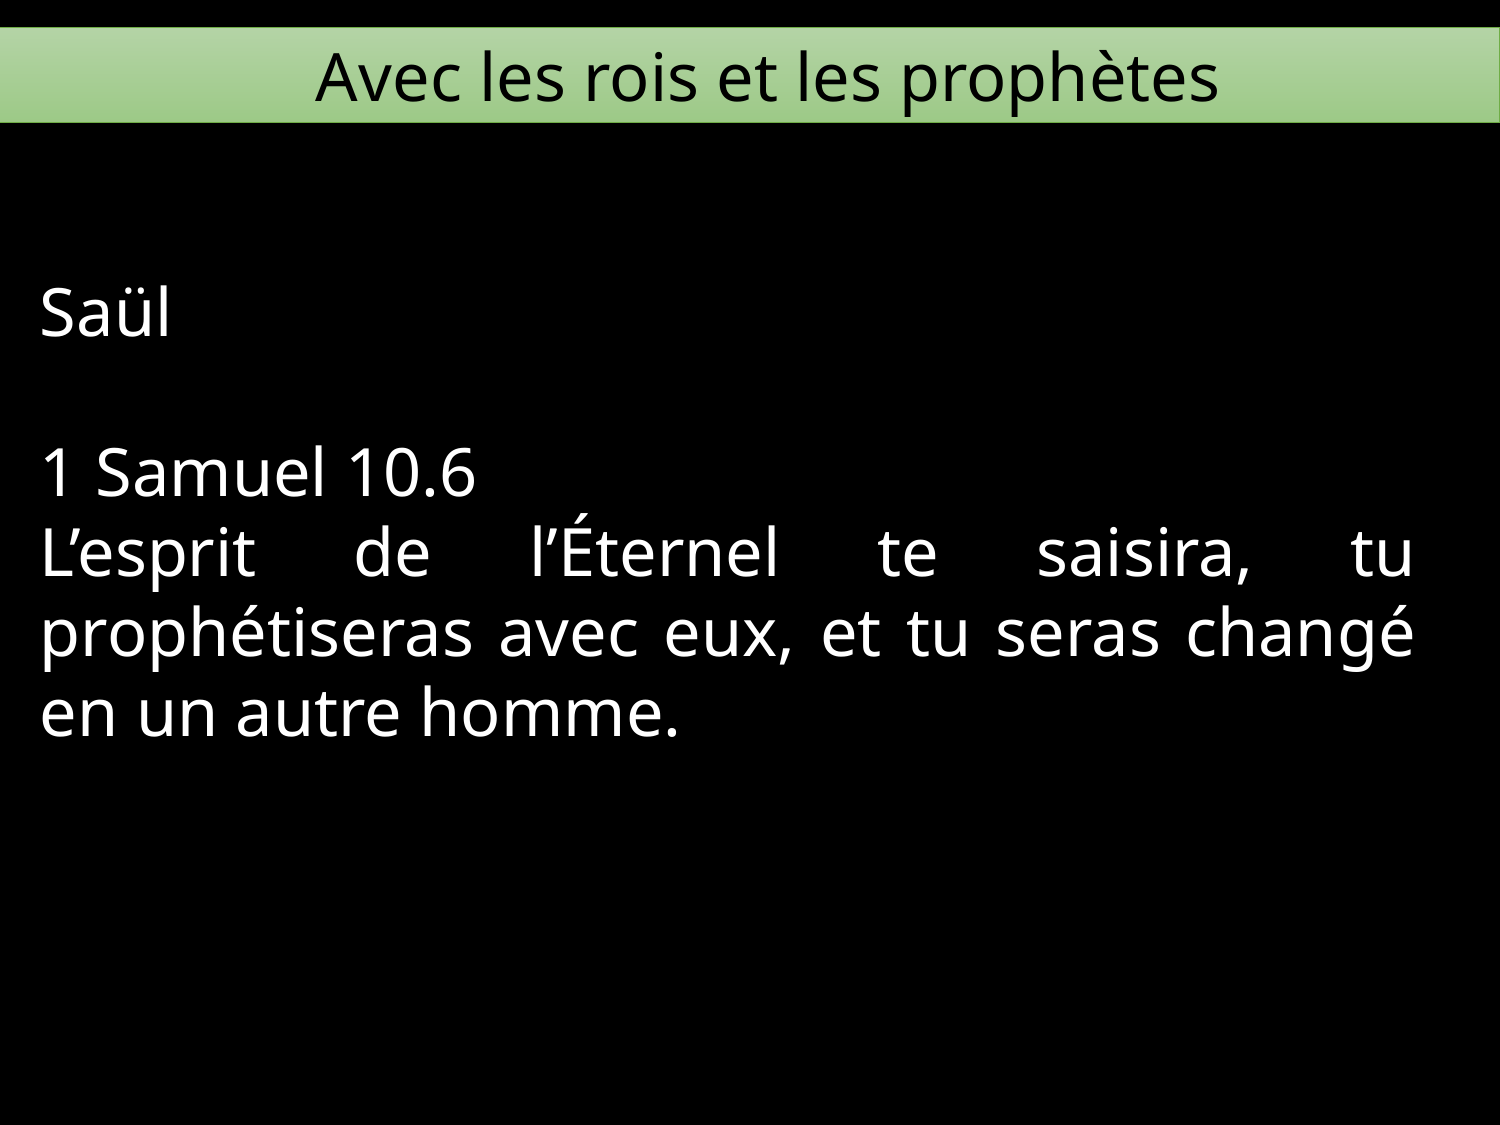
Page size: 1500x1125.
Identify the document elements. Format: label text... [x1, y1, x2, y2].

text_box Saül 1 Samuel 10.6 L’esprit de l’Éternel te saisira, tu prophétiseras avec eux, et tu seras changé en un autre homme. [25, 262, 1433, 758]
text_box Avec les rois et les prophètes [0, 27, 1500, 123]
